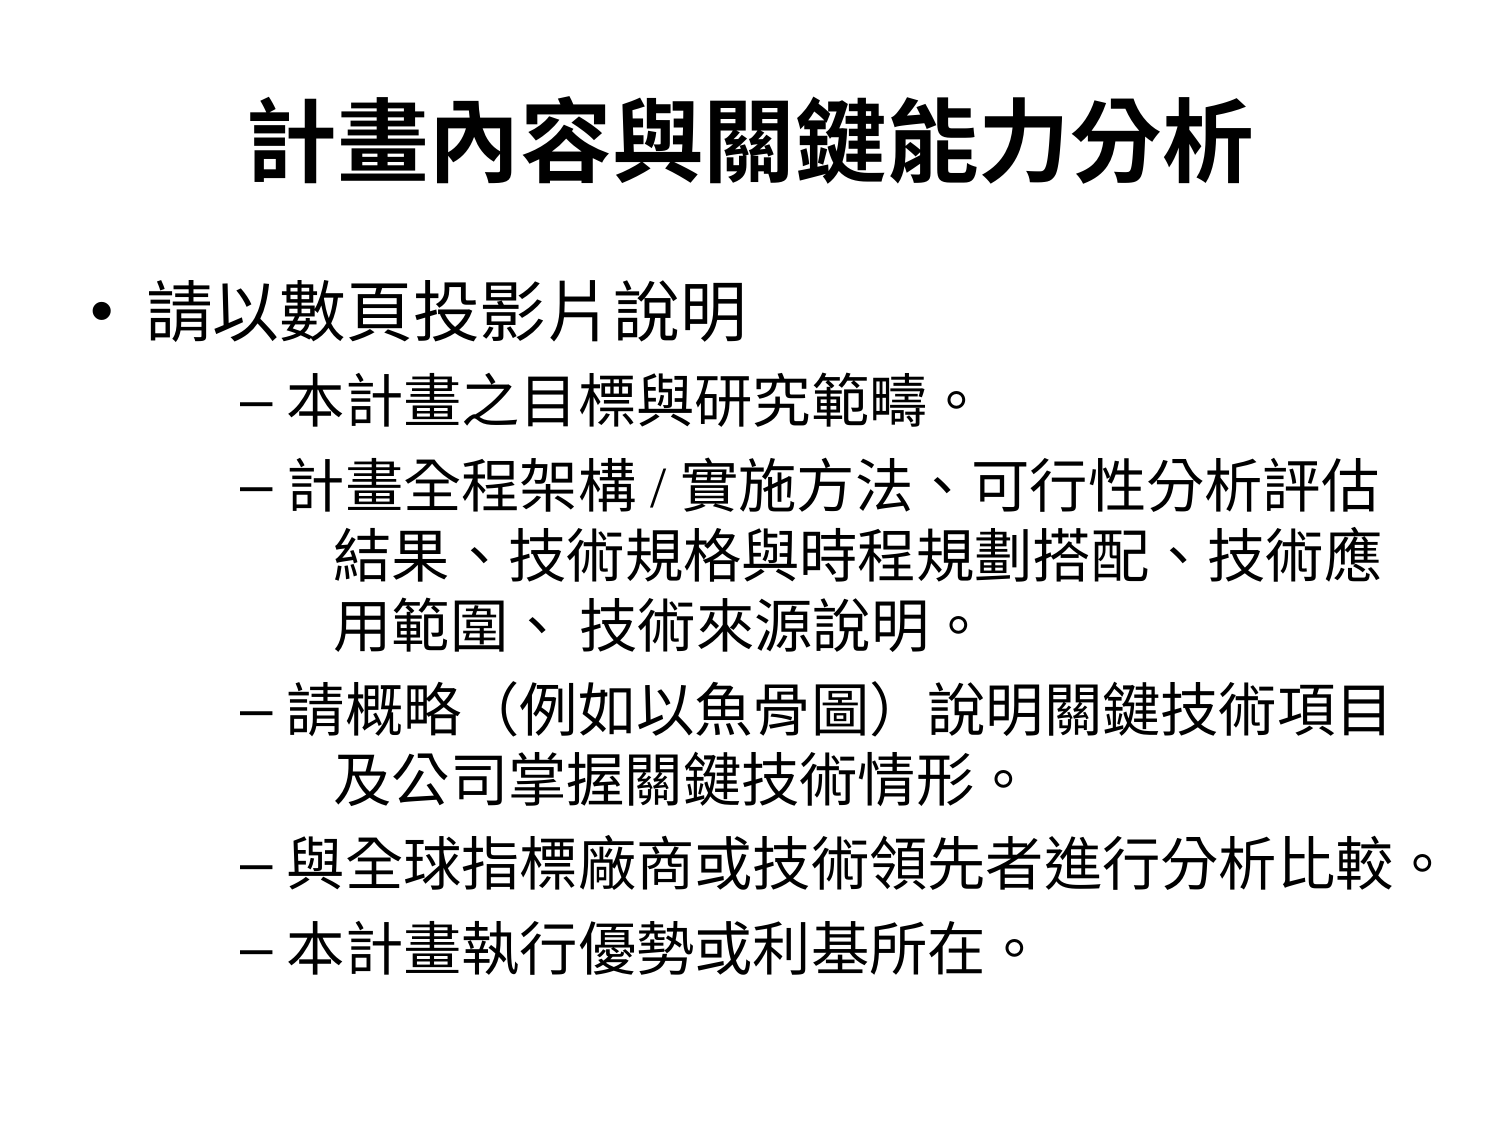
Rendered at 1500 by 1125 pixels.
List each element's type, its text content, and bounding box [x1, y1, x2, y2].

title 計畫內容與關鍵能力分析 [75, 45, 1426, 233]
list 請以數頁投影片說明 本計畫之目標與研究範疇。 計畫全程架構/實施方法、可行性分析評估結果、技術規格與時程規劃搭配、技術應用範圍、 技術來源說明。 請概略（例如以魚骨圖）說明關鍵技術項目及公司掌握關鍵技術情形。 與全球指標廠商或技術領先者進行分析比較。 本計畫執行優勢或利基所在。 [75, 262, 1426, 1005]
